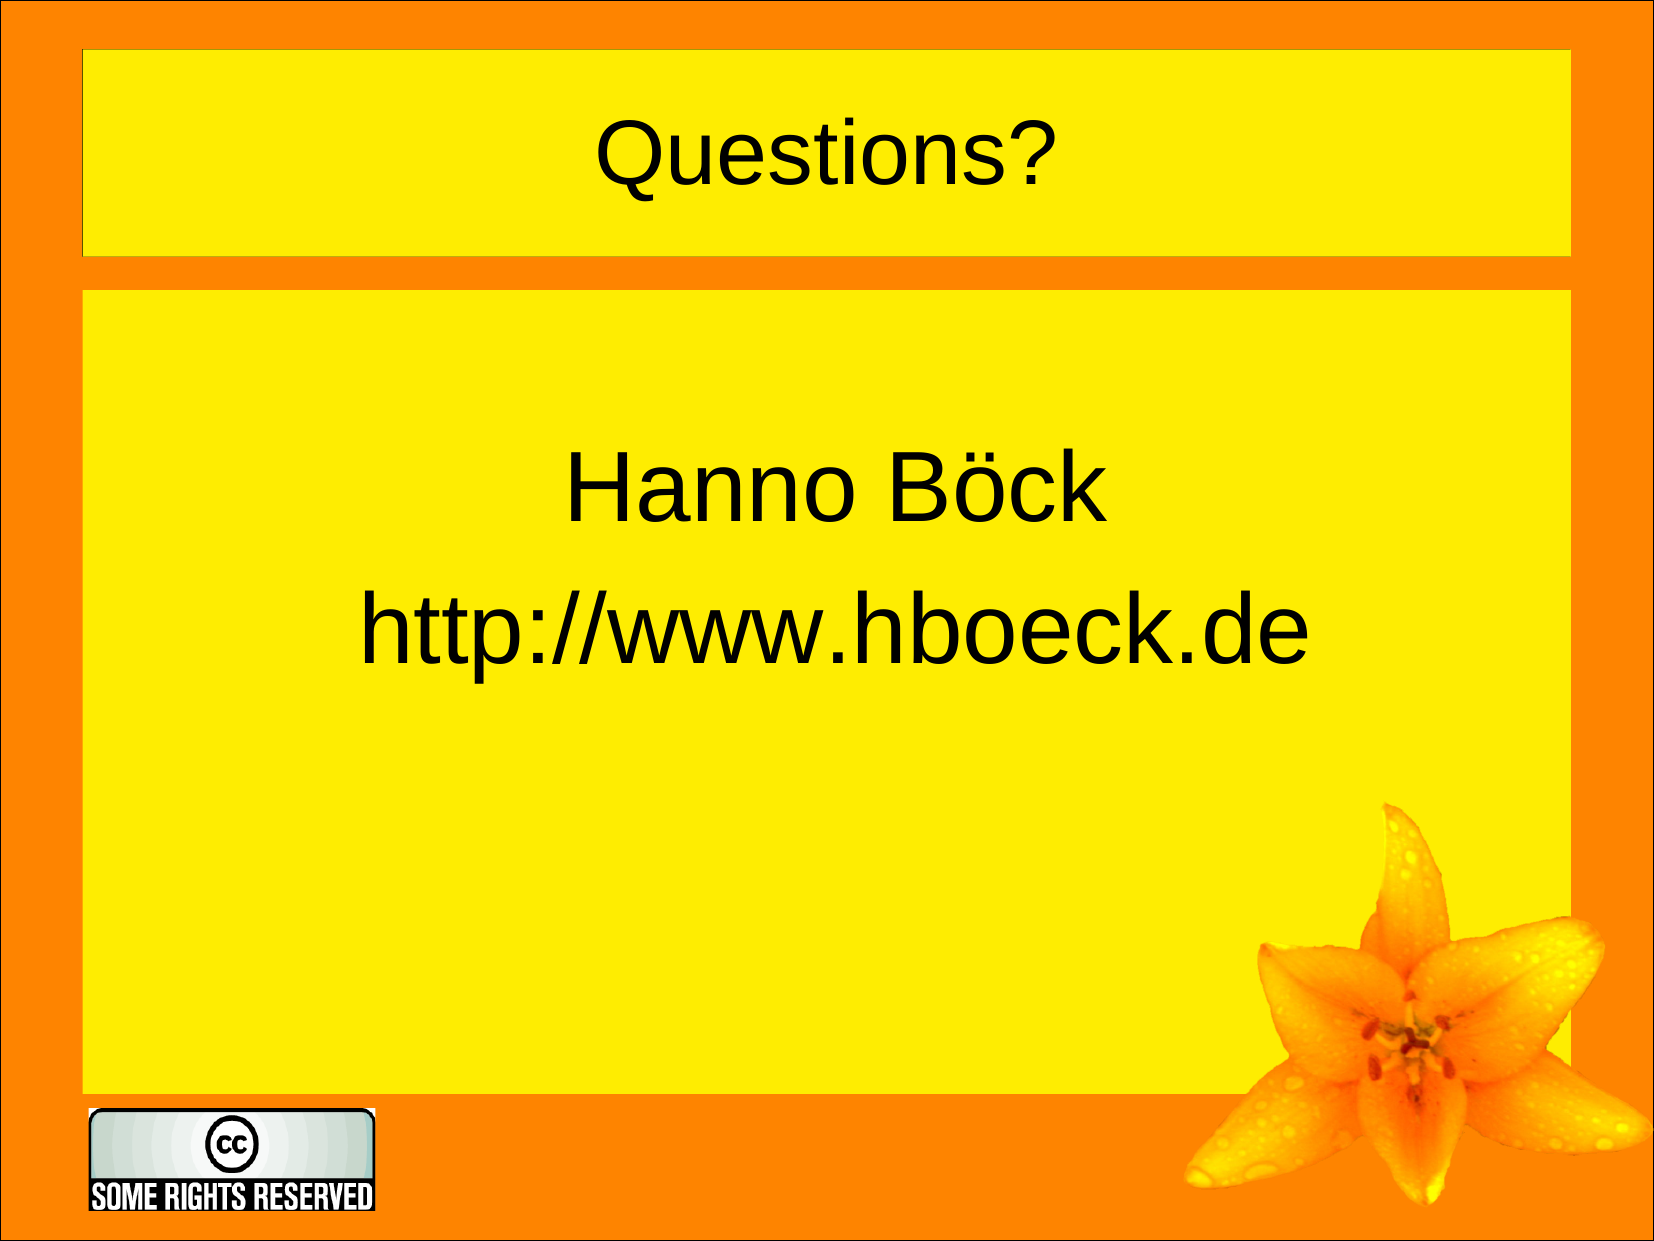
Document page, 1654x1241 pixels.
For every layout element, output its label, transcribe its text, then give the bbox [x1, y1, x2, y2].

list Hanno Böck http://www.hboeck.de [82, 290, 1571, 1094]
picture [1181, 767, 1654, 1241]
picture [88, 1108, 376, 1211]
text_box [0, 0, 1654, 1241]
title Questions? [82, 49, 1571, 257]
